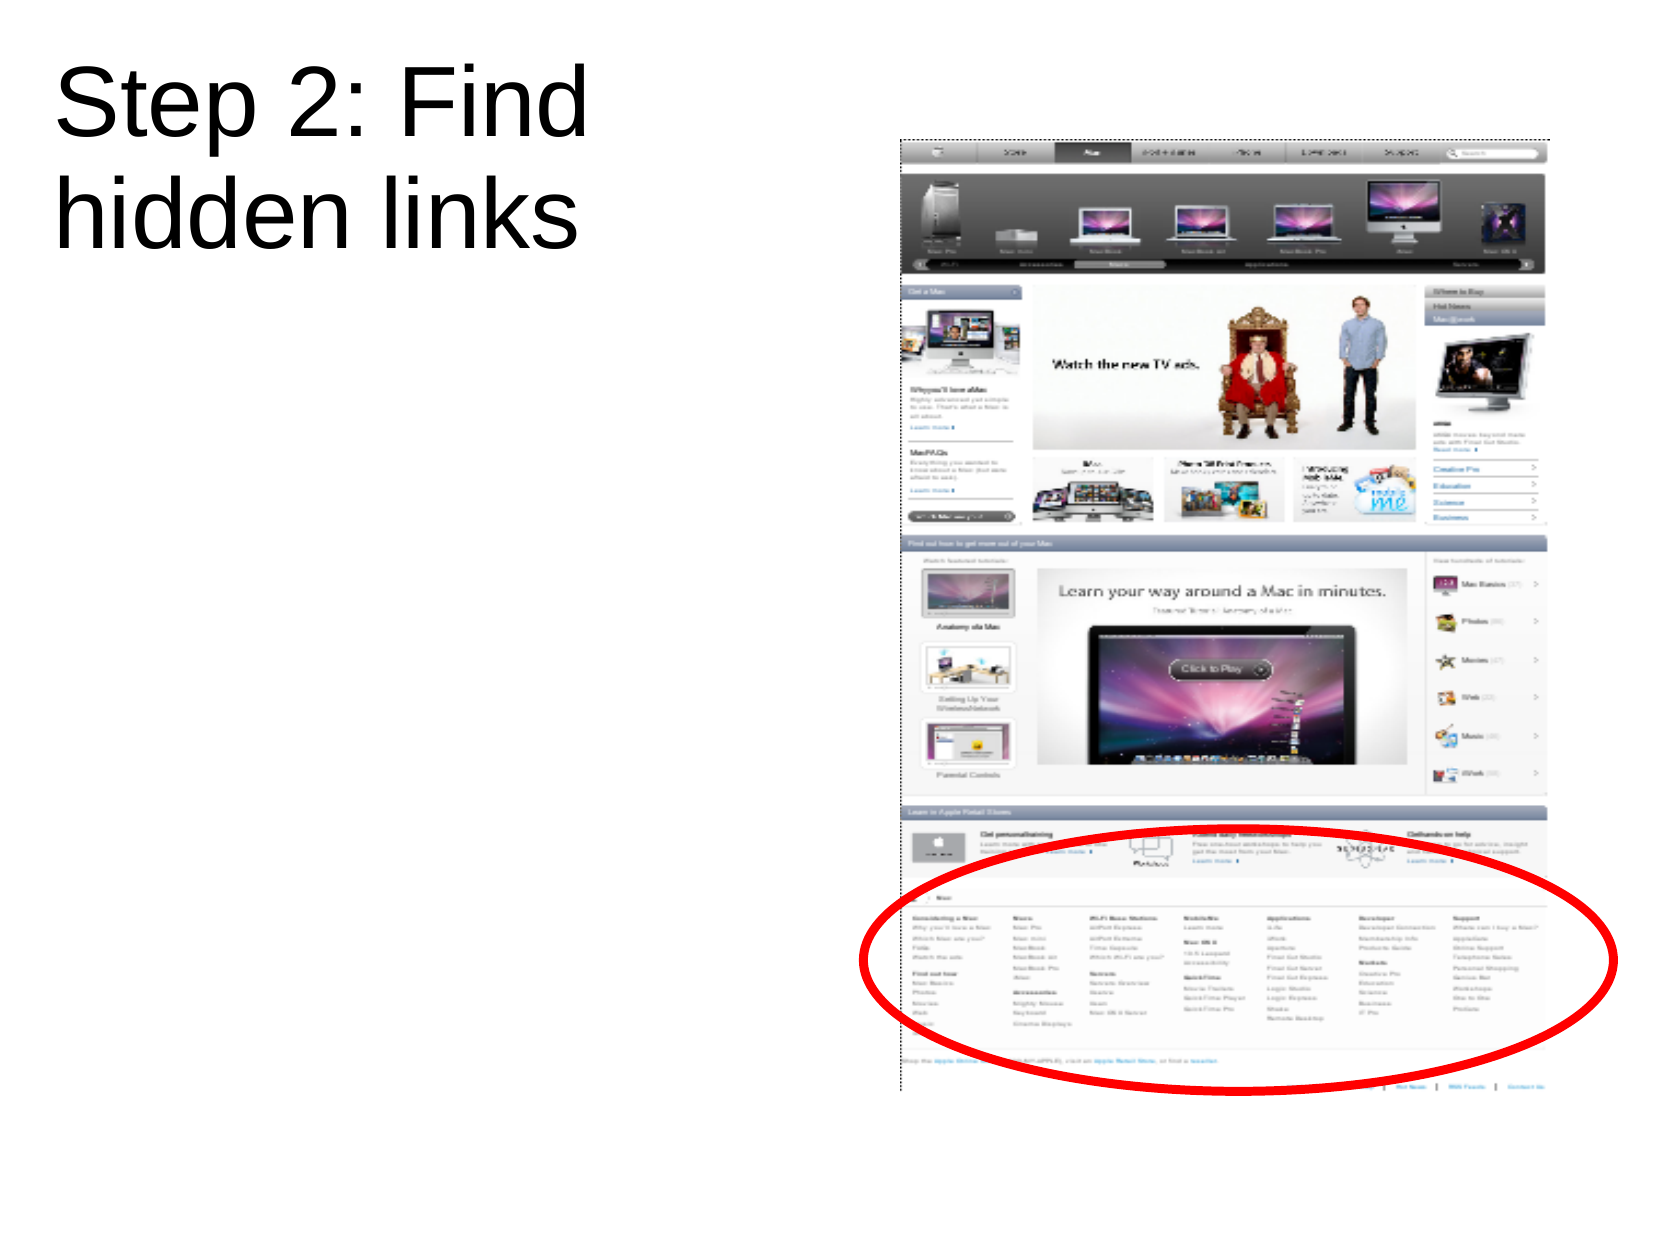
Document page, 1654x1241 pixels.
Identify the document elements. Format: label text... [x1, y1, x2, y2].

picture [900, 1023, 1148, 1093]
text_box Step 2: Find hidden links [34, 34, 612, 282]
picture [1329, 1039, 1550, 1093]
picture [900, 139, 1550, 897]
picture [900, 834, 1550, 1086]
